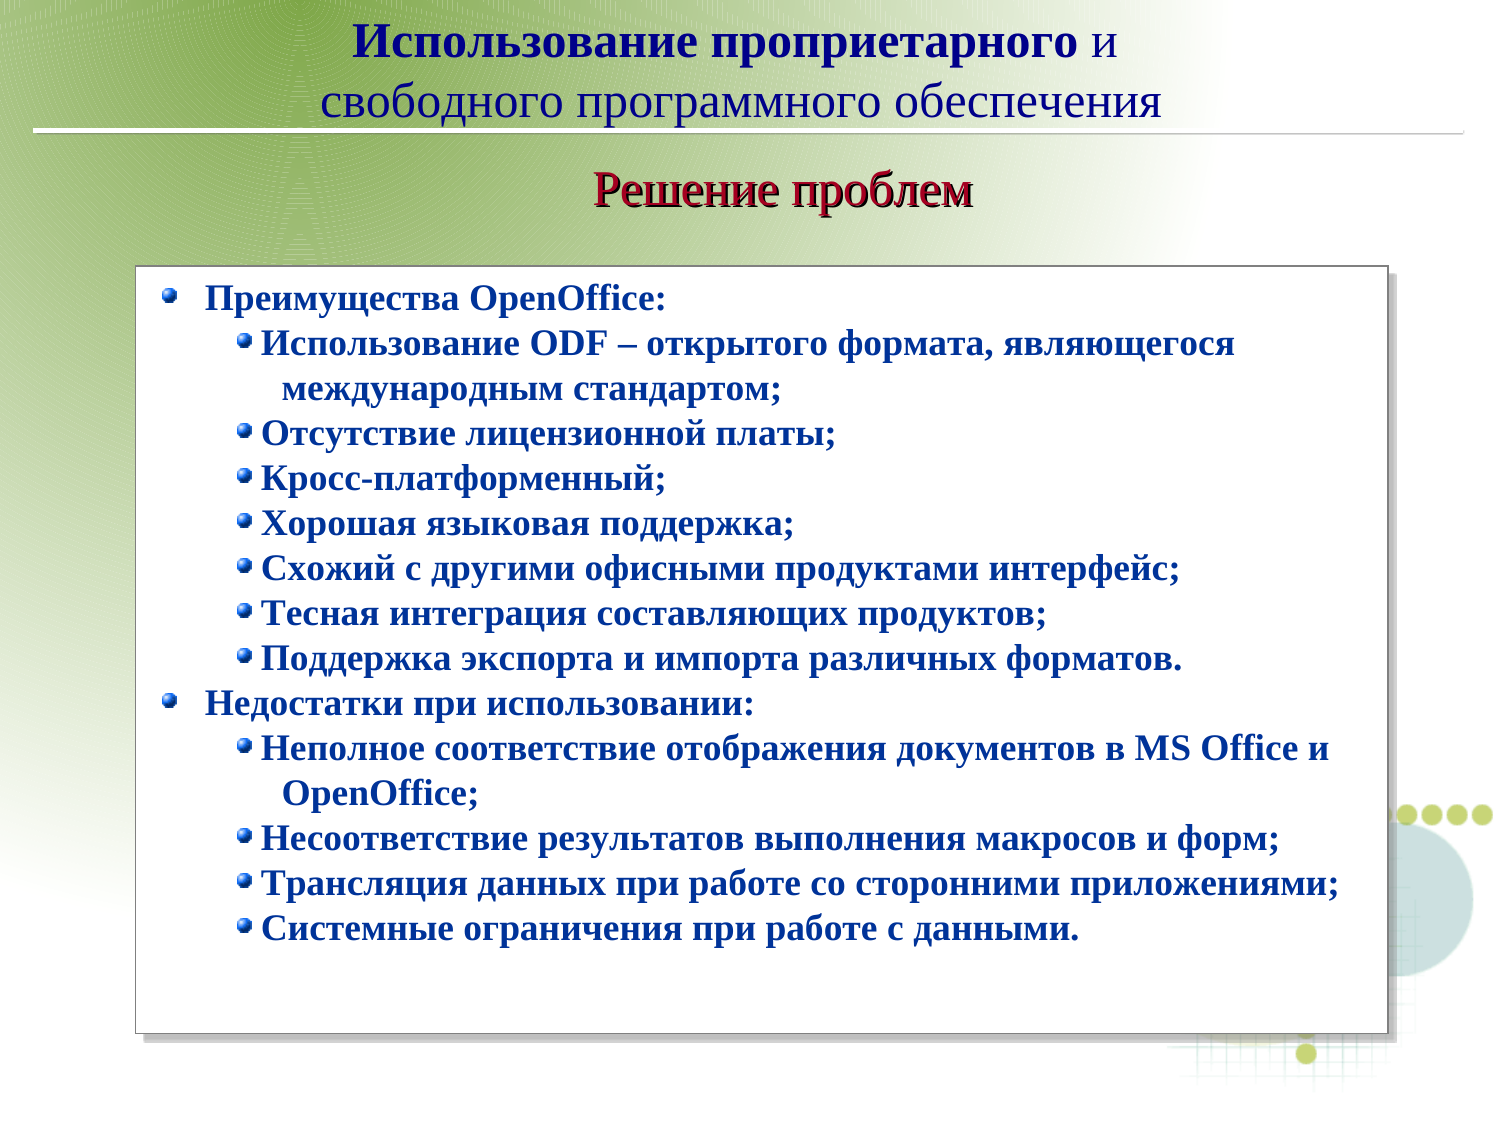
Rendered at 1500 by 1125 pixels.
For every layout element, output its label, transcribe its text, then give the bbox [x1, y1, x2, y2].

picture [237, 423, 252, 438]
picture [237, 648, 252, 663]
picture [162, 693, 177, 708]
text_box [135, 265, 1388, 1034]
picture [237, 738, 252, 753]
picture [237, 333, 252, 348]
text_box Преимущества OpenOffice: Использование ODF – открытого формата, являющегося международным стандартом; Отсутствие лицензионной платы; Кросс-платформенный; Хорошая языковая поддержка; Схожий с другими офисными продуктами интерфейс; Тесная интеграция составляющих продуктов; Поддержка экспорта и импорта различных форматов. Недостатки при использовании: Неполное соответствие отображения документов в MS Office и OpenOffice; Несоответствие результатов выполнения макросов и форм; Трансляция данных при работе со сторонними приложениями; Системные ограничения при работе с данными. [147, 265, 1388, 1002]
text_box Решение проблем [118, 147, 1447, 223]
picture [237, 873, 252, 888]
picture [1110, 718, 1500, 1098]
picture [237, 513, 252, 528]
picture [237, 828, 252, 843]
picture [237, 603, 252, 618]
text_box Использование проприетарного и свободного программного обеспечения [0, 0, 1483, 136]
picture [237, 468, 252, 483]
picture [237, 918, 252, 933]
picture [237, 558, 252, 573]
picture [162, 288, 177, 303]
